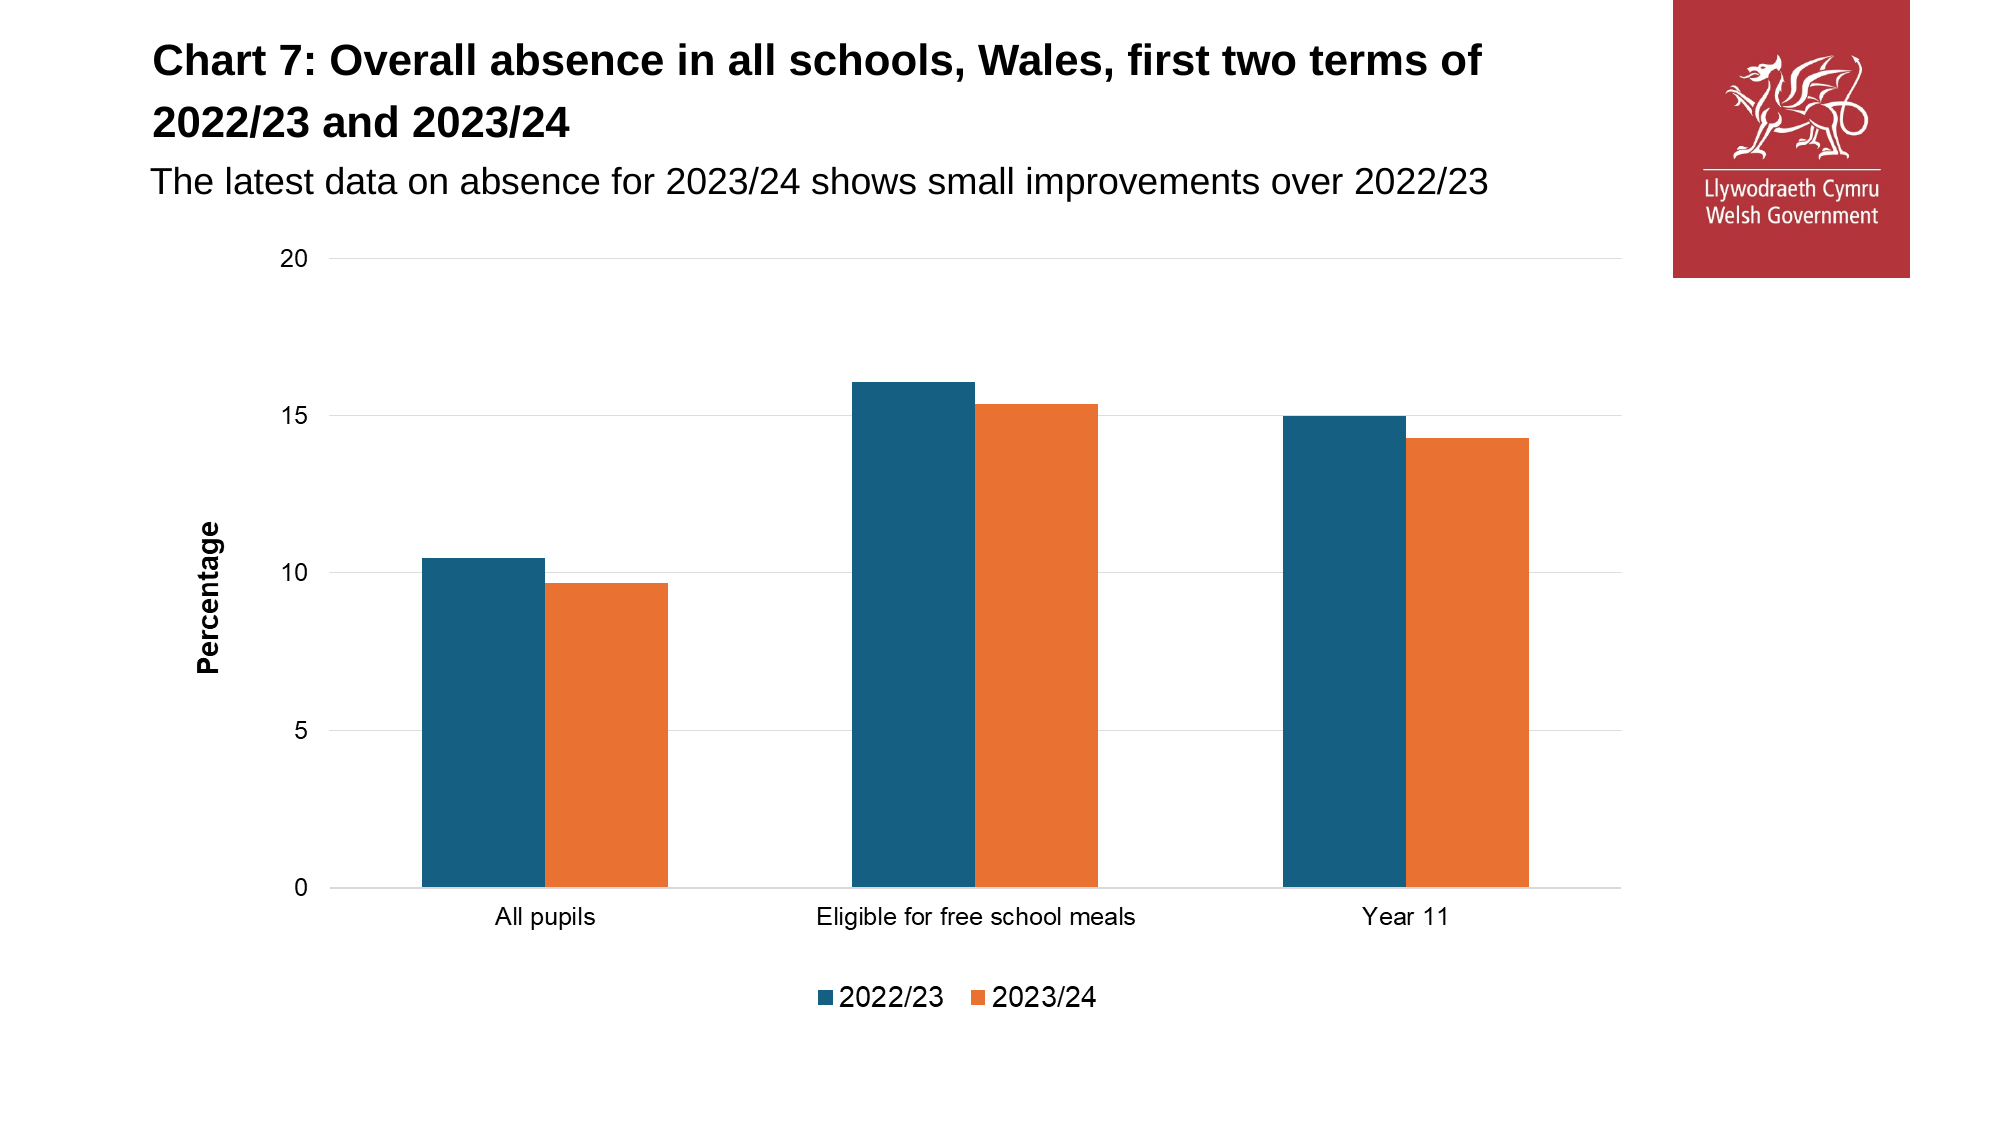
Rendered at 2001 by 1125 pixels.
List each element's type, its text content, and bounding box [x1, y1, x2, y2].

subtitle The latest data on absence for 2023/24 shows small improvements over 2022/23 [69, 154, 1570, 426]
title Chart 7: Overall absence in all schools, Wales, first two terms of 2022/23 and 2023/24 [137, 0, 1570, 155]
picture [137, 190, 1749, 1058]
